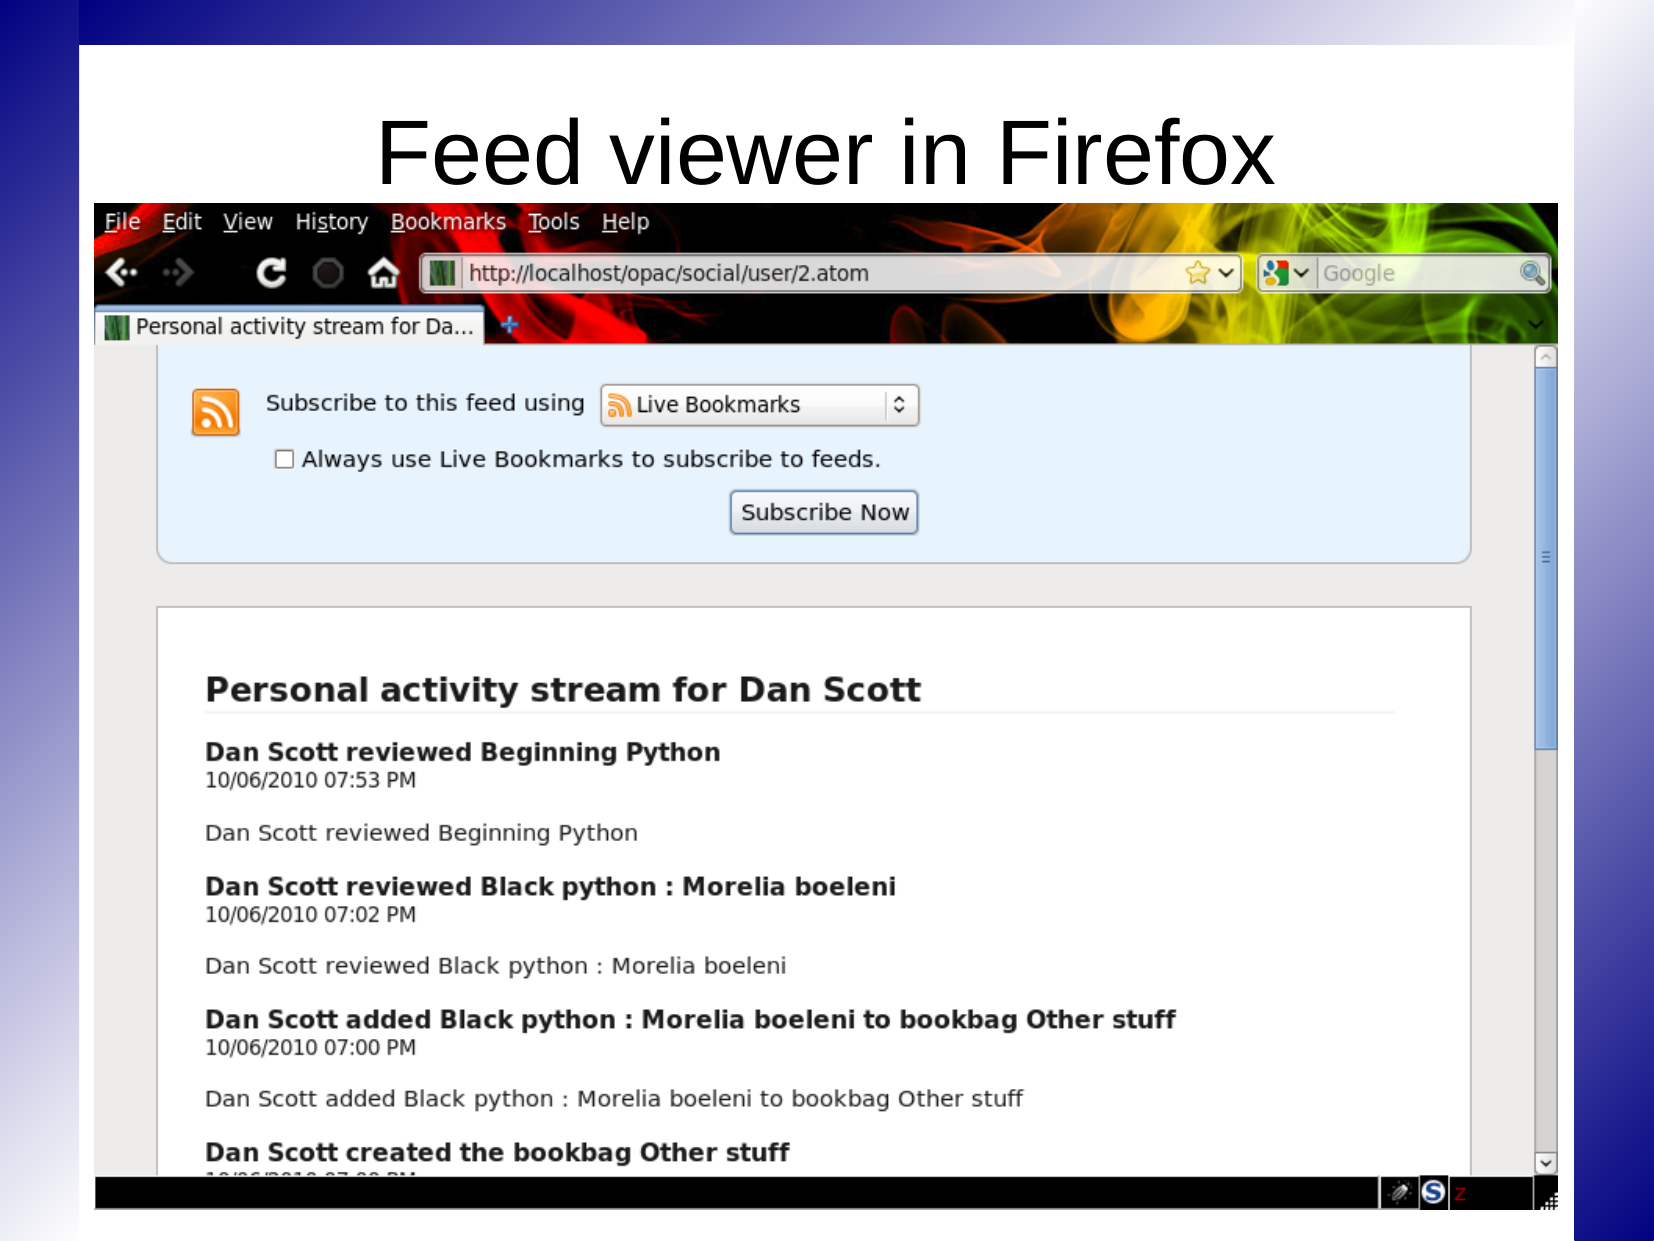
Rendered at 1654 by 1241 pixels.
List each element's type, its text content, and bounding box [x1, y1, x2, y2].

title Feed viewer in Firefox [82, 56, 1571, 250]
picture [94, 250, 1558, 1210]
